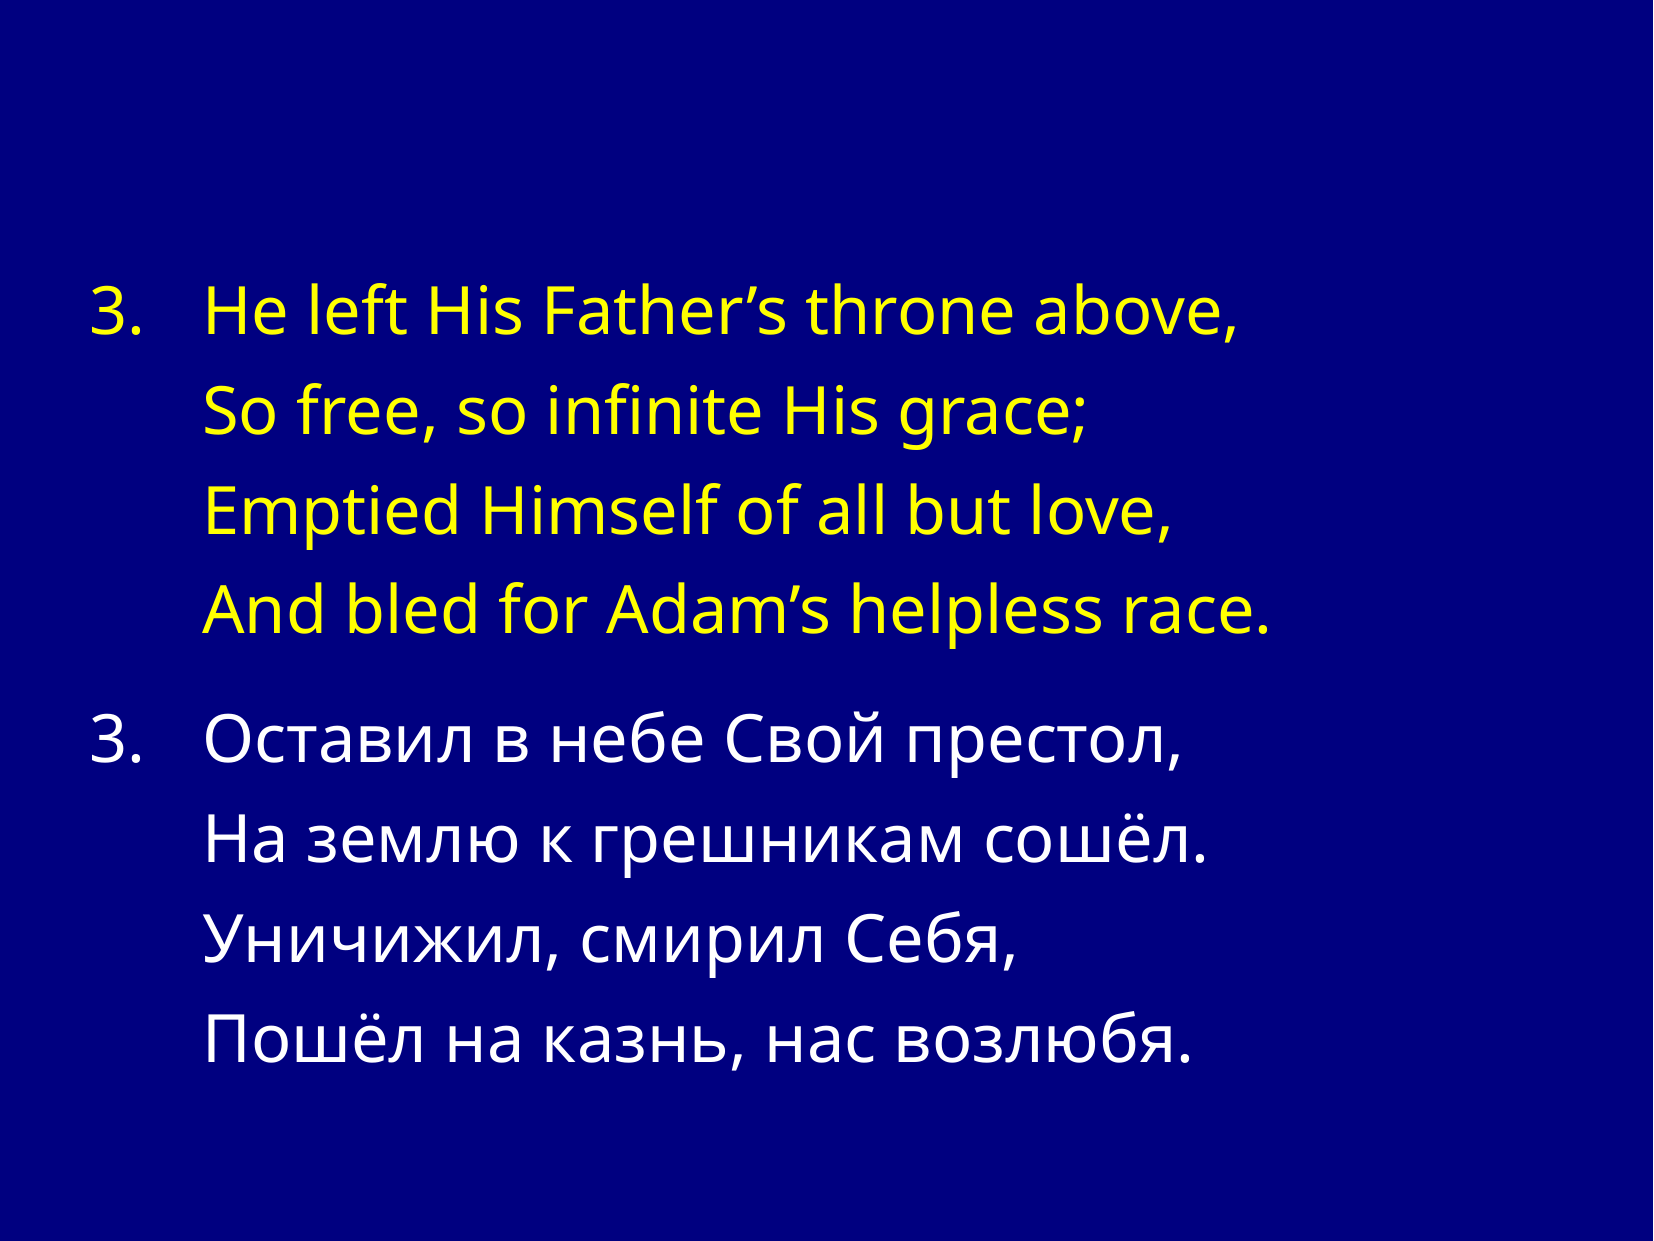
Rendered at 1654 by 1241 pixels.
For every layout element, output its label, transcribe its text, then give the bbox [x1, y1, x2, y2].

text_box 3. Оставил в небе Свой престол, На землю к грешникам сошёл. Уничижил, смирил Себя, Пошёл на казнь, нас возлюбя. [75, 675, 1576, 1163]
text_box 3. He left His Father’s throne above, So free, so infinite His grace; Emptied Himself of all but love, And bled for Adam’s helpless race. [75, 56, 1576, 638]
